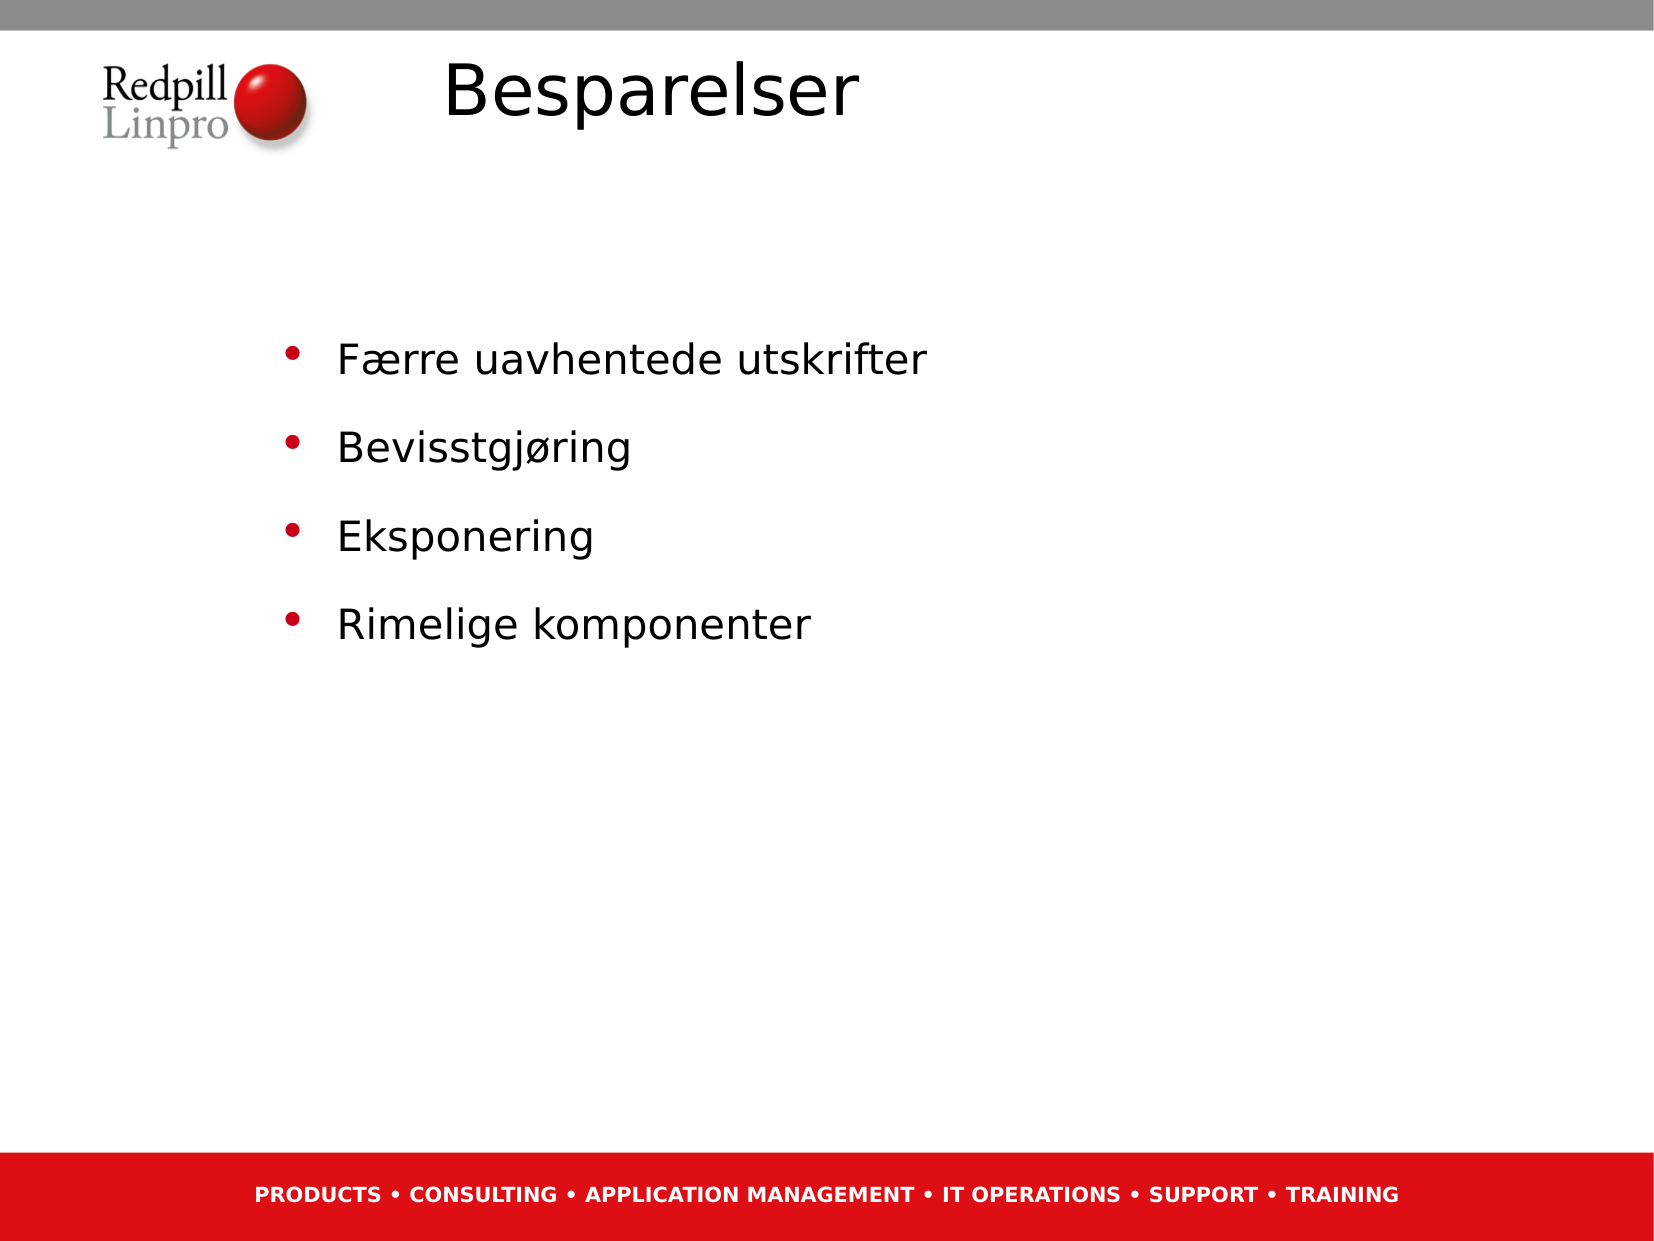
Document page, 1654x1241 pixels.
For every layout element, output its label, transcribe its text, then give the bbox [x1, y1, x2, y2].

title Besparelser [442, 49, 1571, 296]
picture [0, 0, 1654, 1241]
list Færre uavhentede utskrifter Bevisstgjøring Eksponering Rimelige komponenter [265, 324, 1571, 1094]
